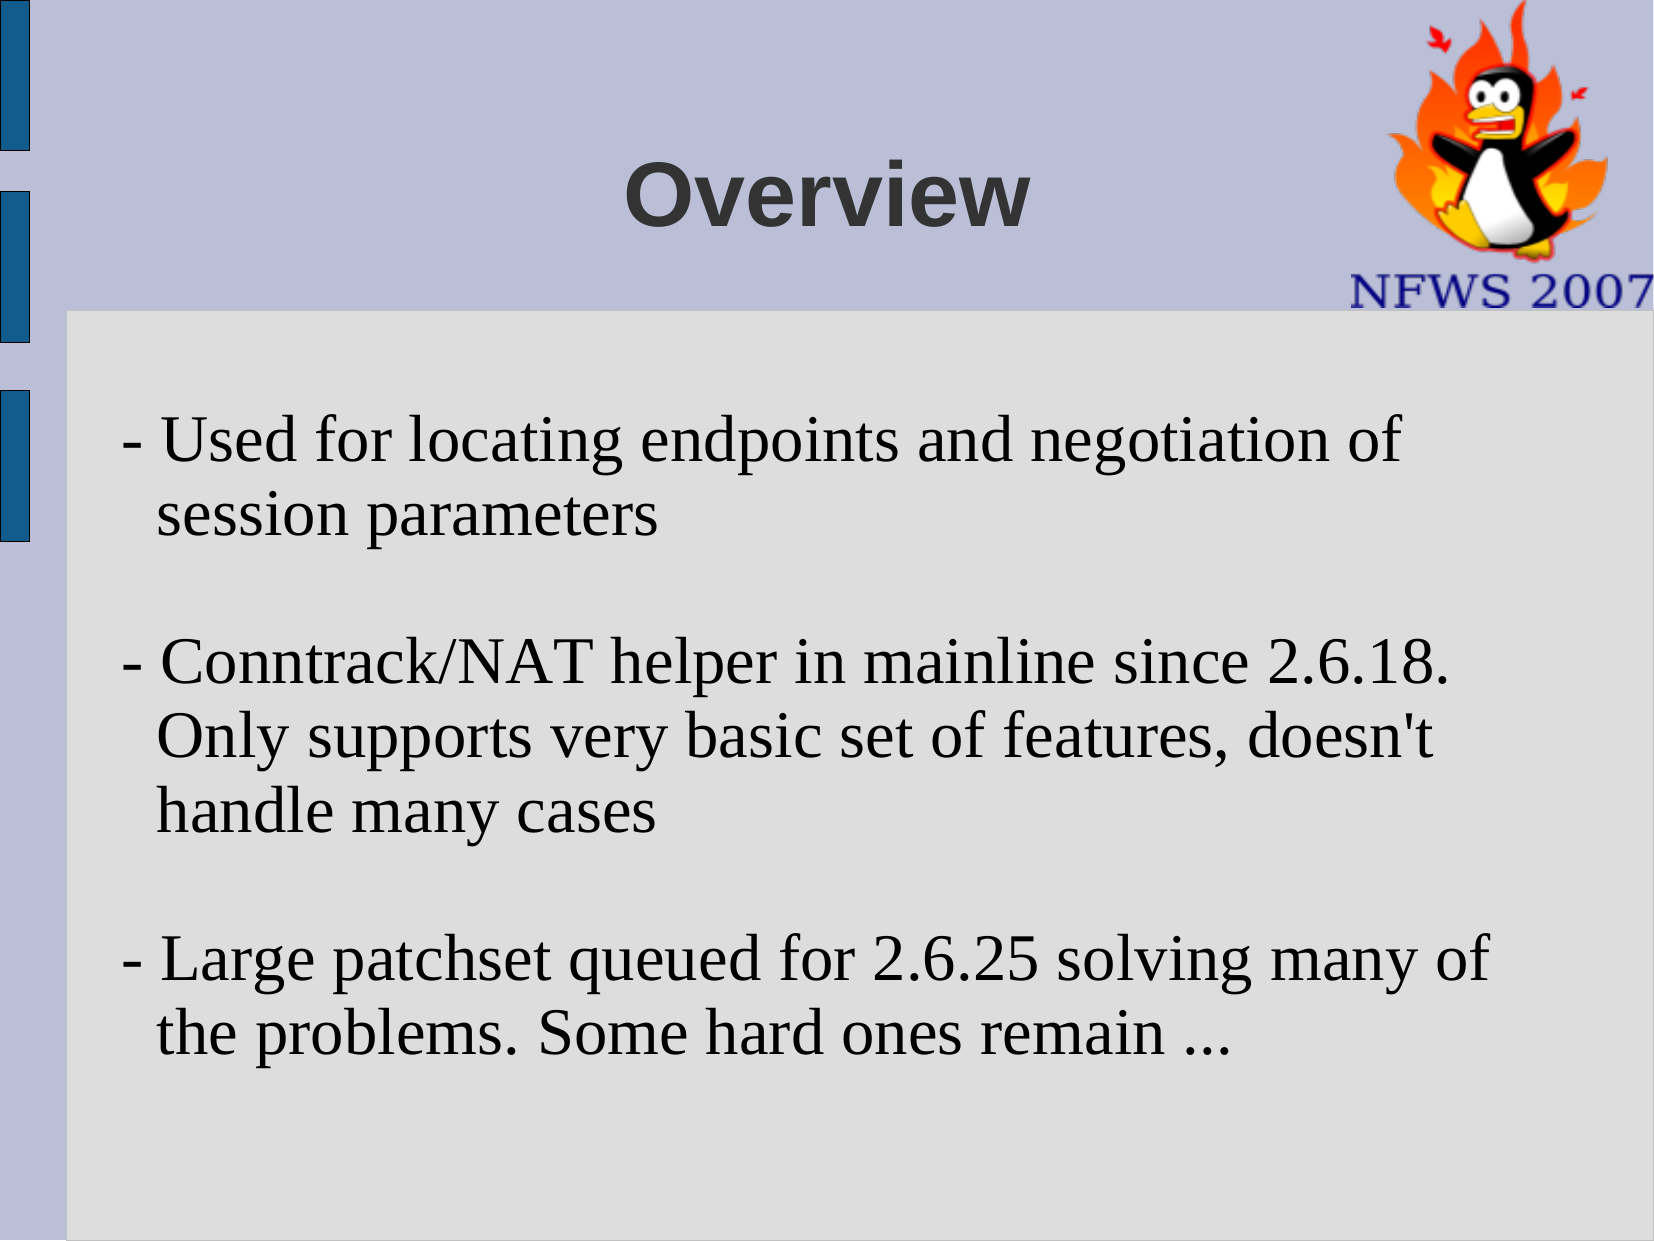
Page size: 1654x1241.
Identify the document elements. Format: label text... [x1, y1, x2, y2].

title Overview [121, 98, 1351, 291]
picture [1351, 0, 1654, 308]
subtitle - Used for locating endpoints and negotiation of session parameters - Conntrack/NAT helper in mainline since 2.6.18. Only supports very basic set of features, doesn't handle many cases - Large patchset queued for 2.6.25 solving many of the problems. Some hard ones remain ... [121, 346, 1534, 1125]
